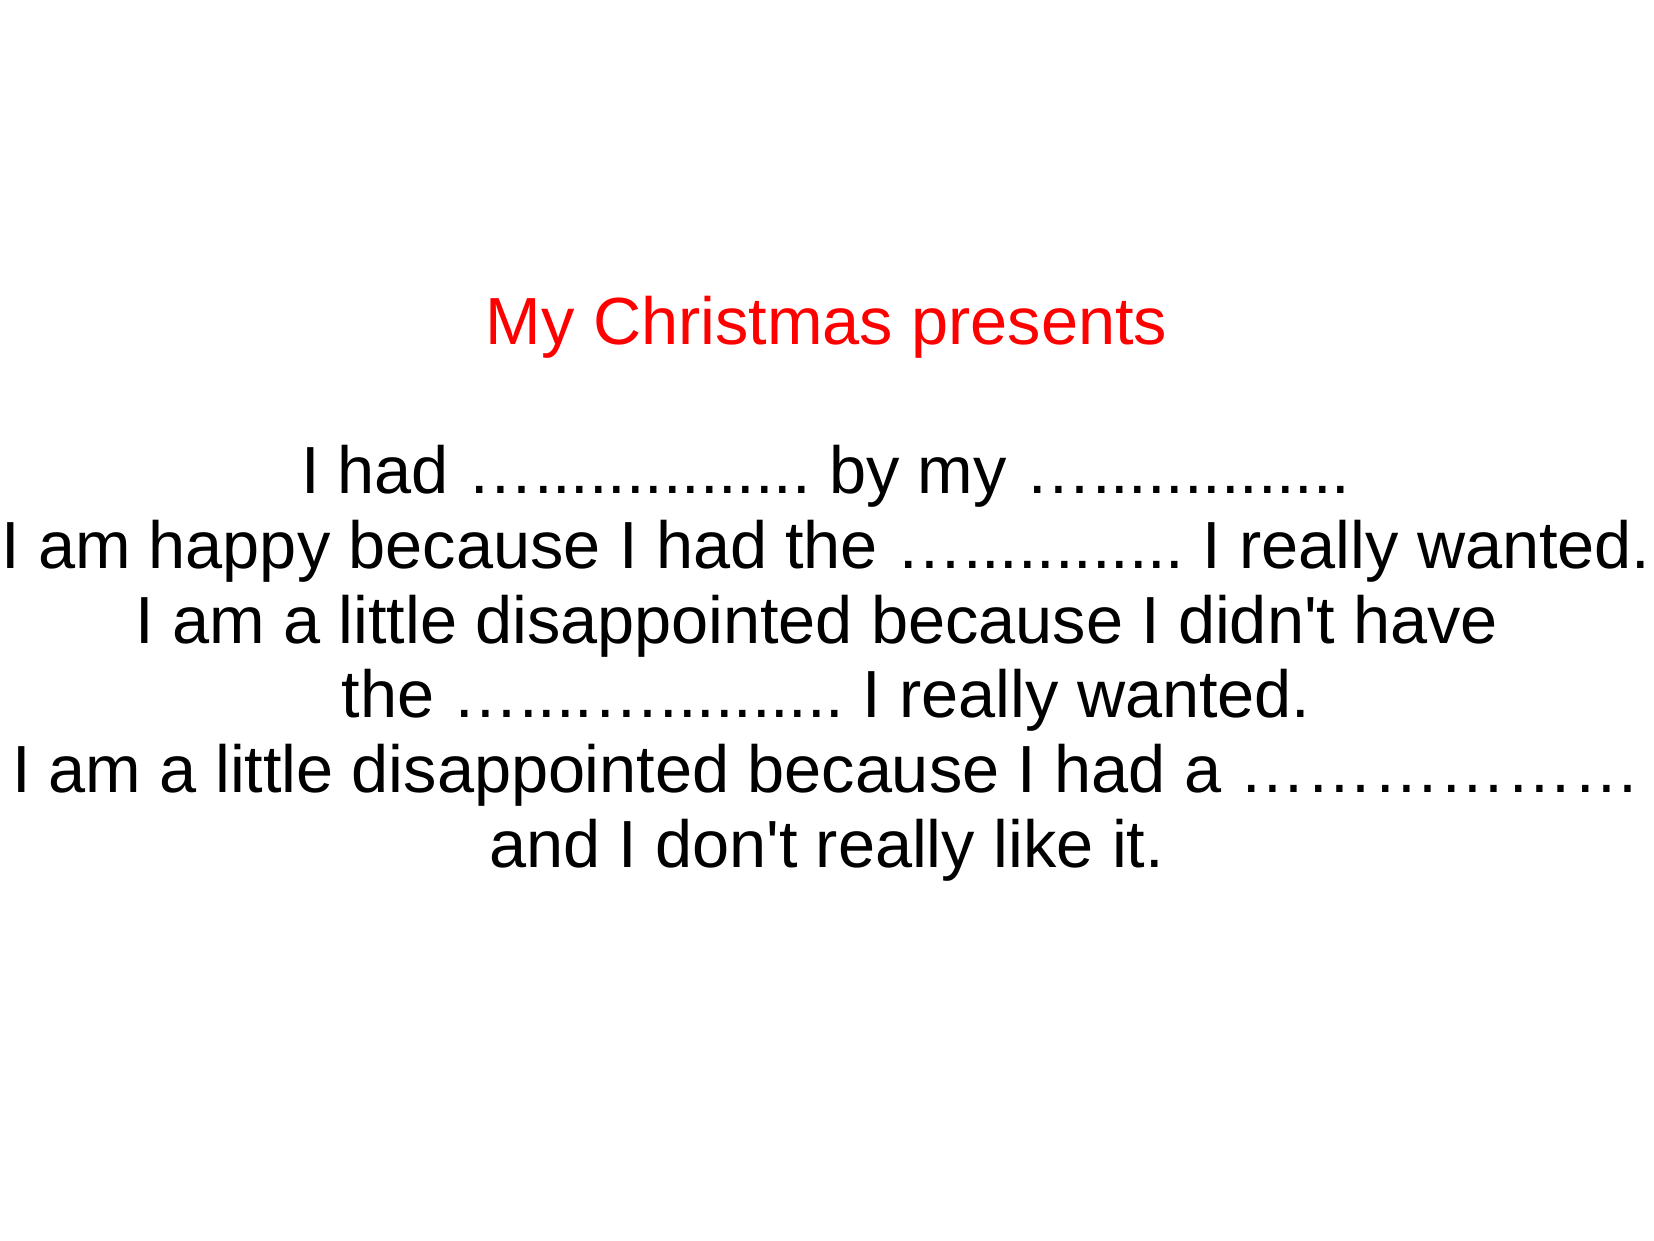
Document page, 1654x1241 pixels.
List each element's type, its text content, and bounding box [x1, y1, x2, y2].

text_box My Christmas presents I had …............... by my ….............. I am happy because I had the …............ I really wanted. I am a little disappointed because I didn't have the …....….......... I really wanted. I am a little disappointed because I had a ……………… and I don't really like it. [0, 0, 1654, 1241]
